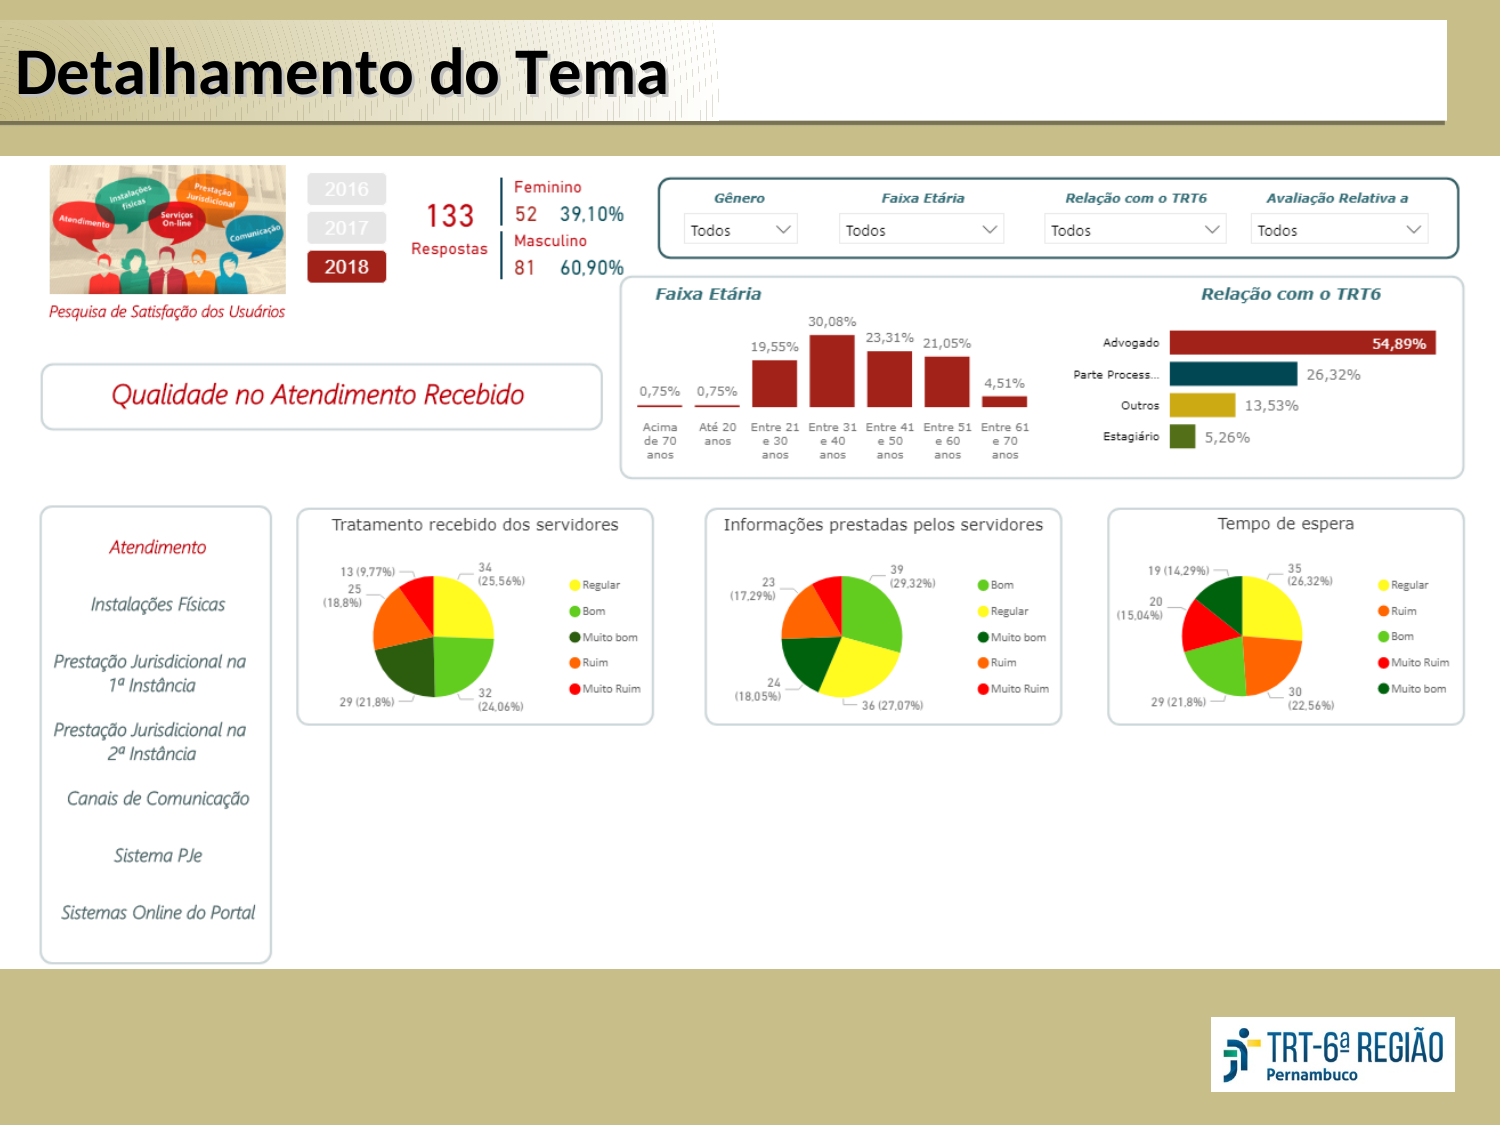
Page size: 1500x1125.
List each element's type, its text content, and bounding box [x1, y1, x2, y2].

text_box Detalhamento do Tema [0, 20, 1447, 121]
picture [1211, 1017, 1455, 1092]
text_box [0, 969, 1500, 1125]
text_box [0, 0, 1500, 156]
picture [19, 156, 1479, 969]
